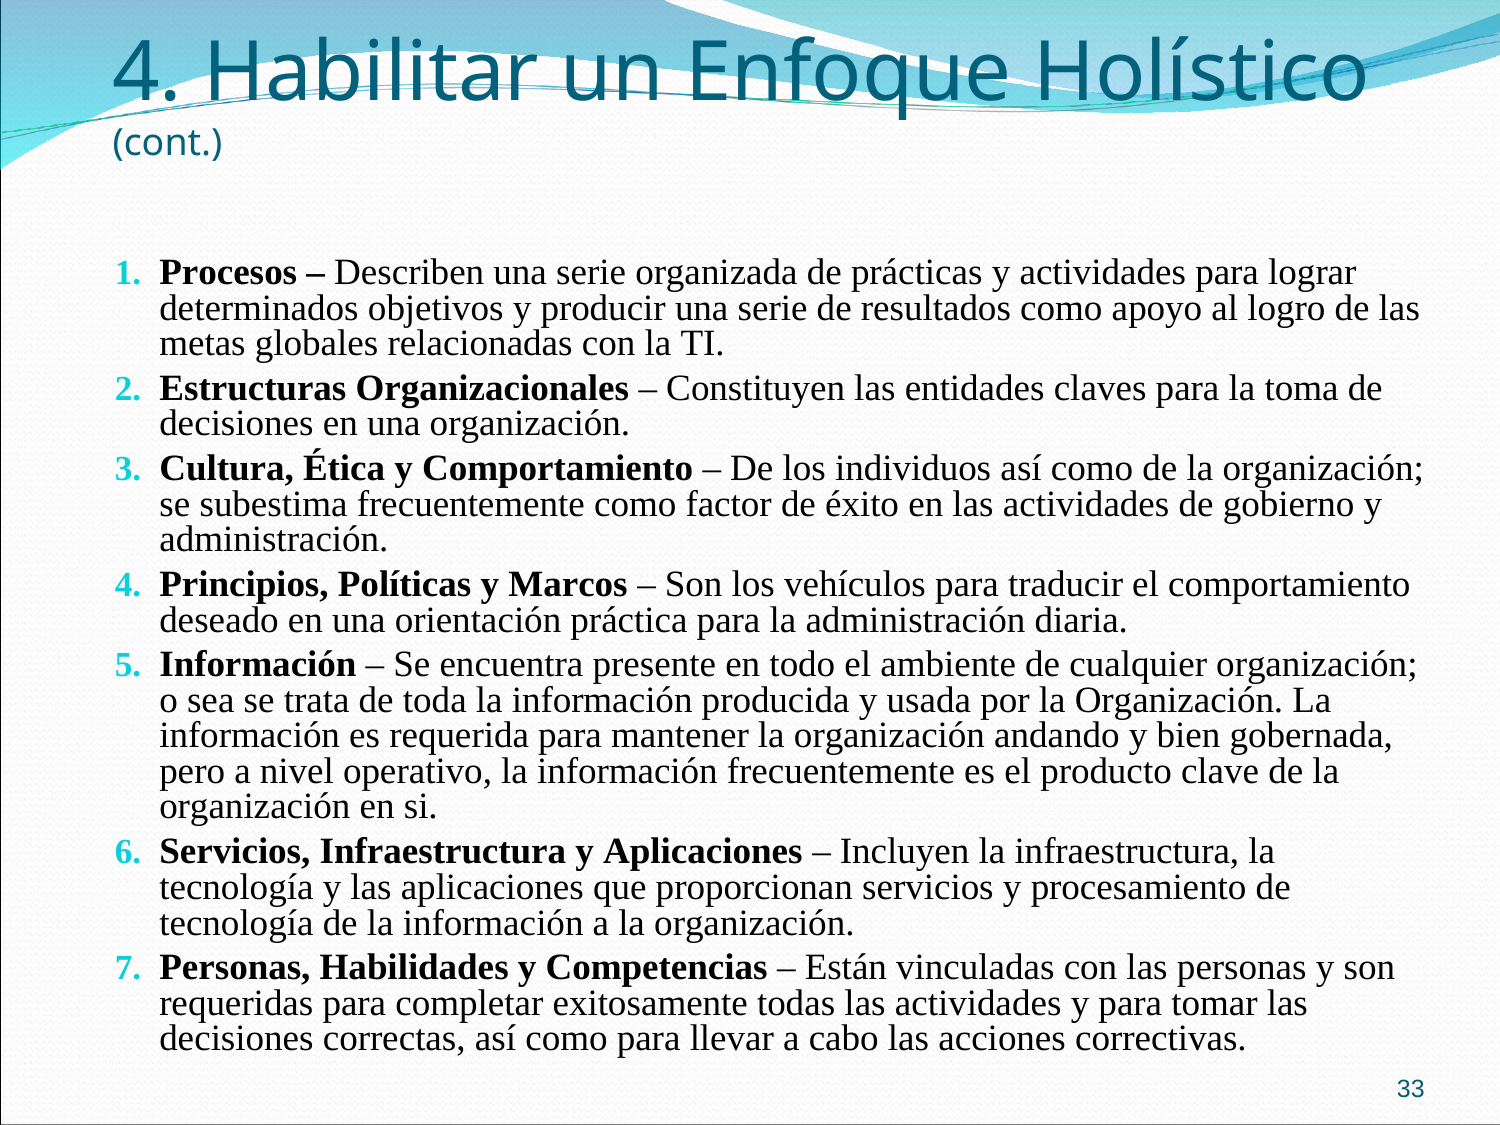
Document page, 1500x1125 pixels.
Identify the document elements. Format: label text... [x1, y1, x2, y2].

list Procesos – Describen una serie organizada de prácticas y actividades para lograr determinados objetivos y producir una serie de resultados como apoyo al logro de las metas globales relacionadas con la TI. Estructuras Organizacionales – Constituyen las entidades claves para la toma de decisiones en una organización. Cultura, Ética y Comportamiento – De los individuos así como de la organización; se subestima frecuentemente como factor de éxito en las actividades de gobierno y administración. Principios, Políticas y Marcos – Son los vehículos para traducir el comportamiento deseado en una orientación práctica para la administración diaria. Información – Se encuentra presente en todo el ambiente de cualquier organización; o sea se trata de toda la información producida y usada por la Organización. La información es requerida para mantener la organización andando y bien gobernada, pero a nivel operativo, la información frecuentemente es el producto clave de la organización en si. Servicios, Infraestructura y Aplicaciones – Incluyen la infraestructura, la tecnología y las aplicaciones que proporcionan servicios y procesamiento de tecnología de la información a la organización. Personas, Habilidades y Competencias – Están vinculadas con las personas y son requeridas para completar exitosamente todas las actividades y para tomar las decisiones correctas, así como para llevar a cabo las acciones correctivas. [99, 174, 1450, 1075]
picture [0, 0, 1500, 1125]
text_box <number> [1299, 1042, 1426, 1103]
title 4. Habilitar un Enfoque Holístico (cont.) [112, 0, 1500, 163]
